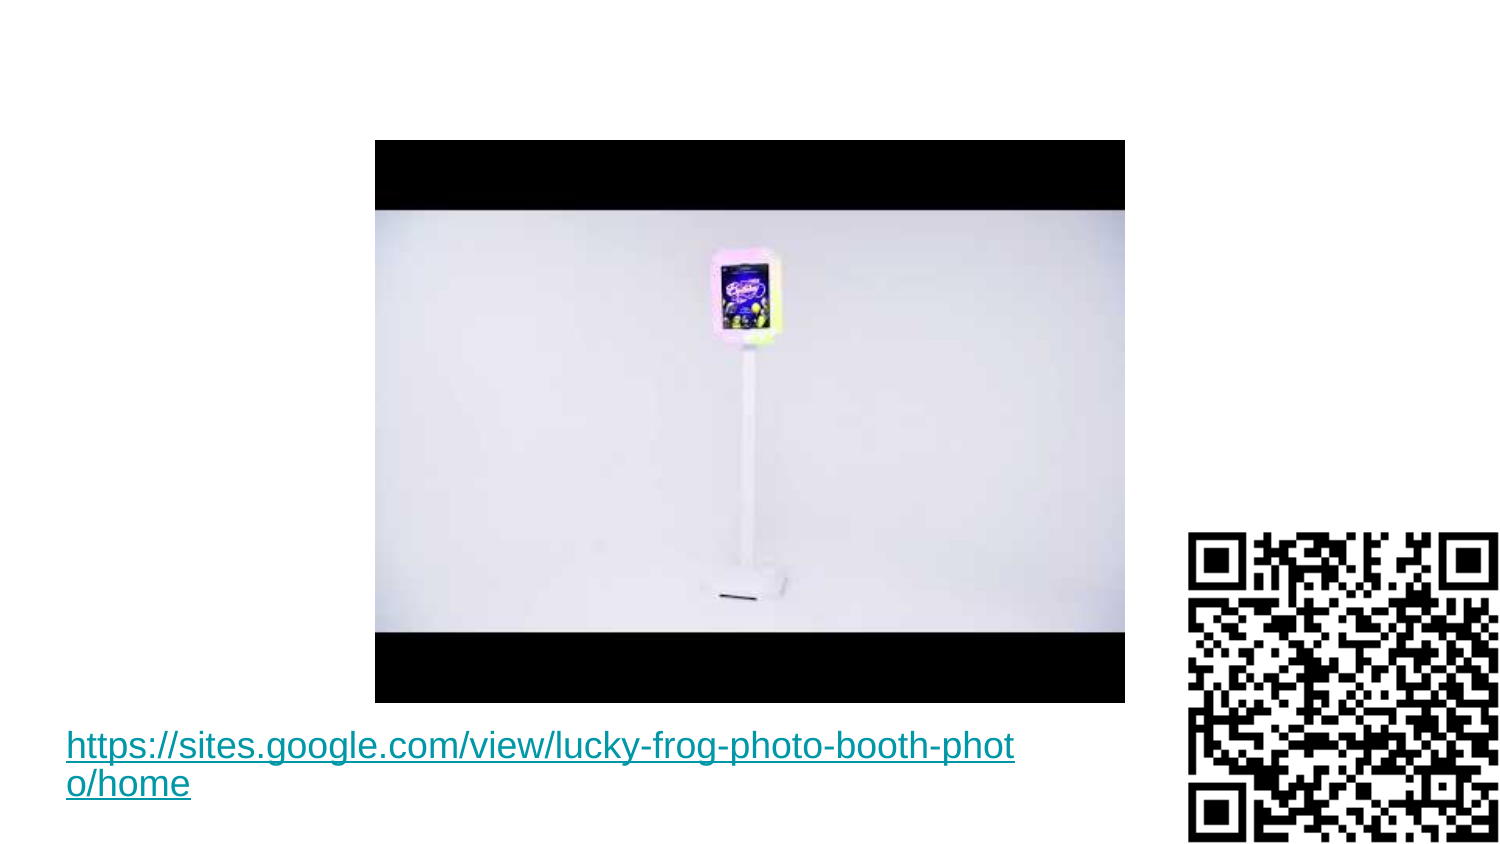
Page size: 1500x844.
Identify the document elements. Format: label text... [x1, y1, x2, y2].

picture [375, 140, 1125, 704]
list https://sites.google.com/view/lucky-frog-photo-booth-photo/home [51, 694, 1036, 794]
picture [1187, 531, 1500, 844]
